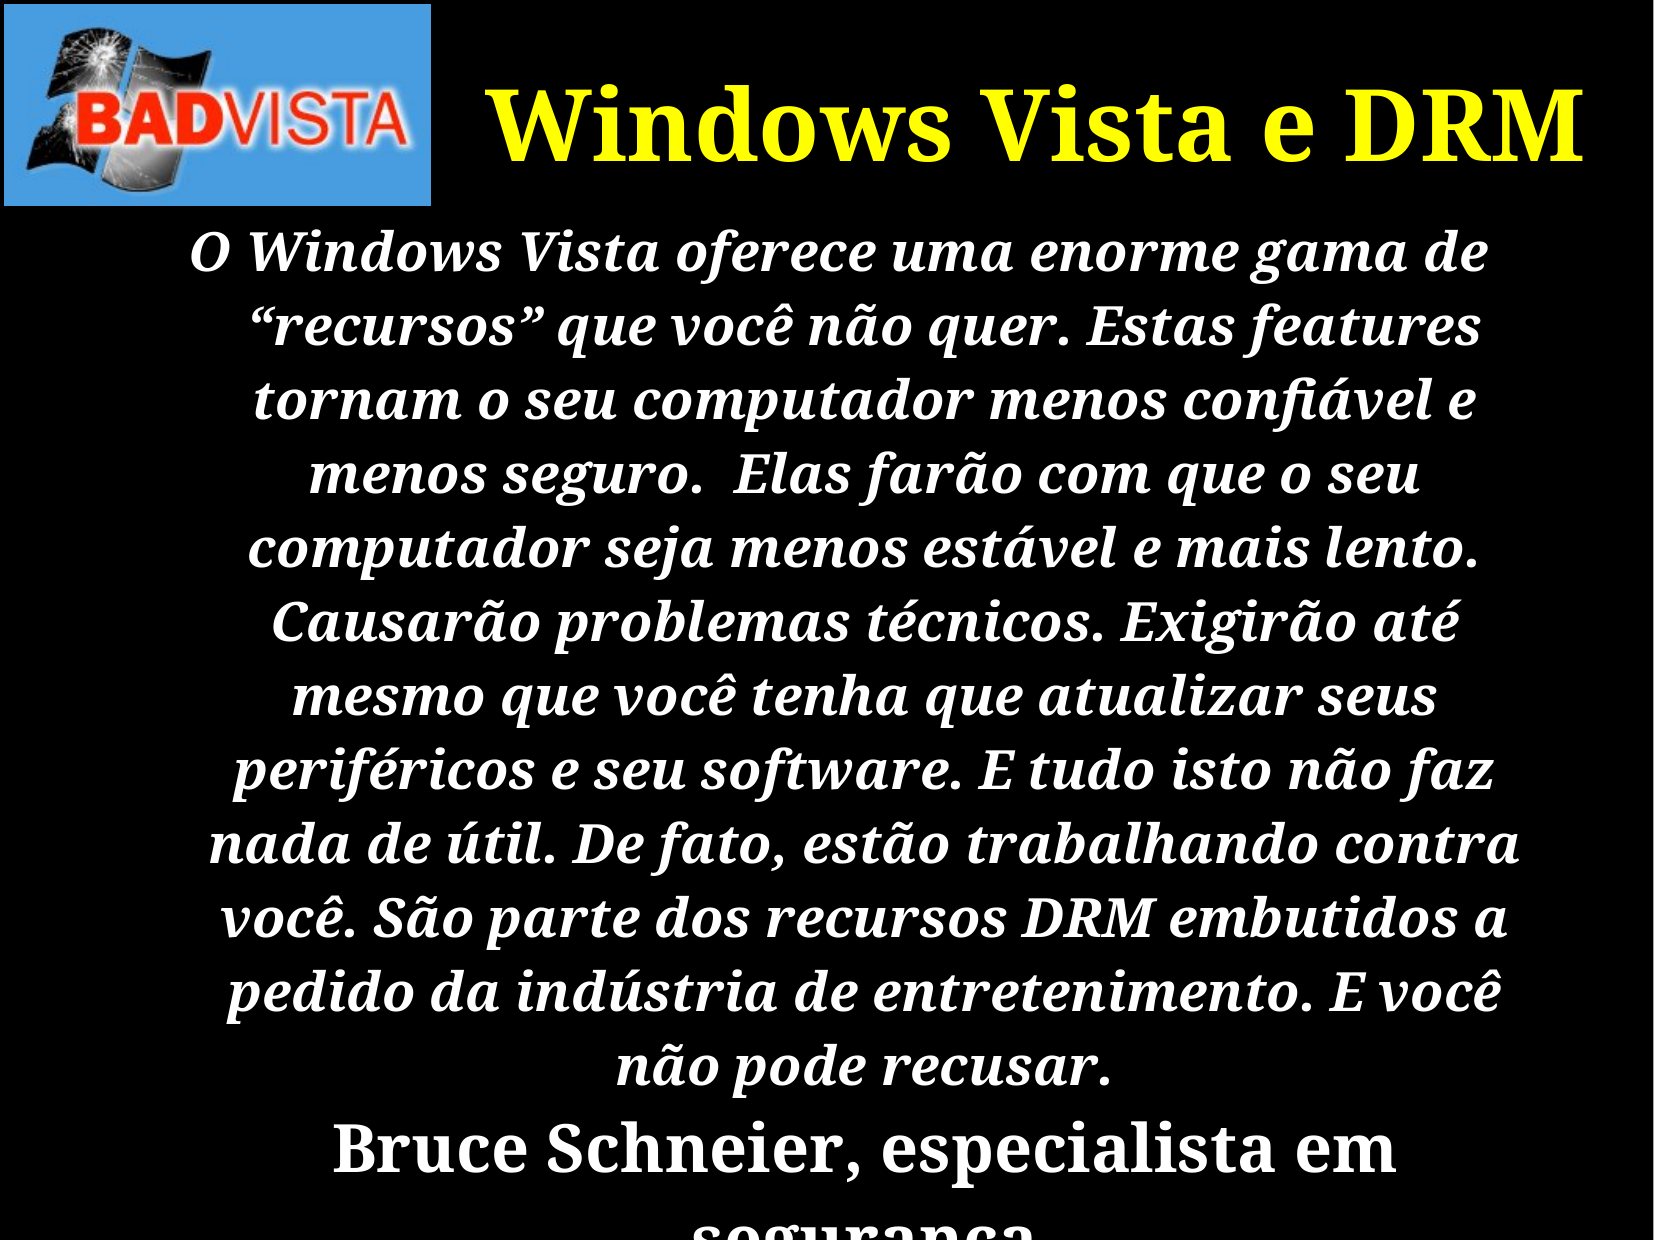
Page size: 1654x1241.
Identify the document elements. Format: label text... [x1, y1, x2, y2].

picture [4, 4, 431, 206]
list O Windows Vista oferece uma enorme gama de “recursos” que você não quer. Estas features tornam o seu computador menos confiável e menos seguro. Elas farão com que o seu computador seja menos estável e mais lento. Causarão problemas técnicos. Exigirão até mesmo que você tenha que atualizar seus periféricos e seu software. E tudo isto não faz nada de útil. De fato, estão trabalhando contra você. São parte dos recursos DRM embutidos a pedido da indústria de entretenimento. E você não pode recusar. Bruce Schneier, especialista em segurança http://www.schneier.com/blog/archives/2007/02/drm_in_windows_1.html [124, 213, 1537, 1195]
title Windows Vista e DRM [484, 19, 1589, 227]
